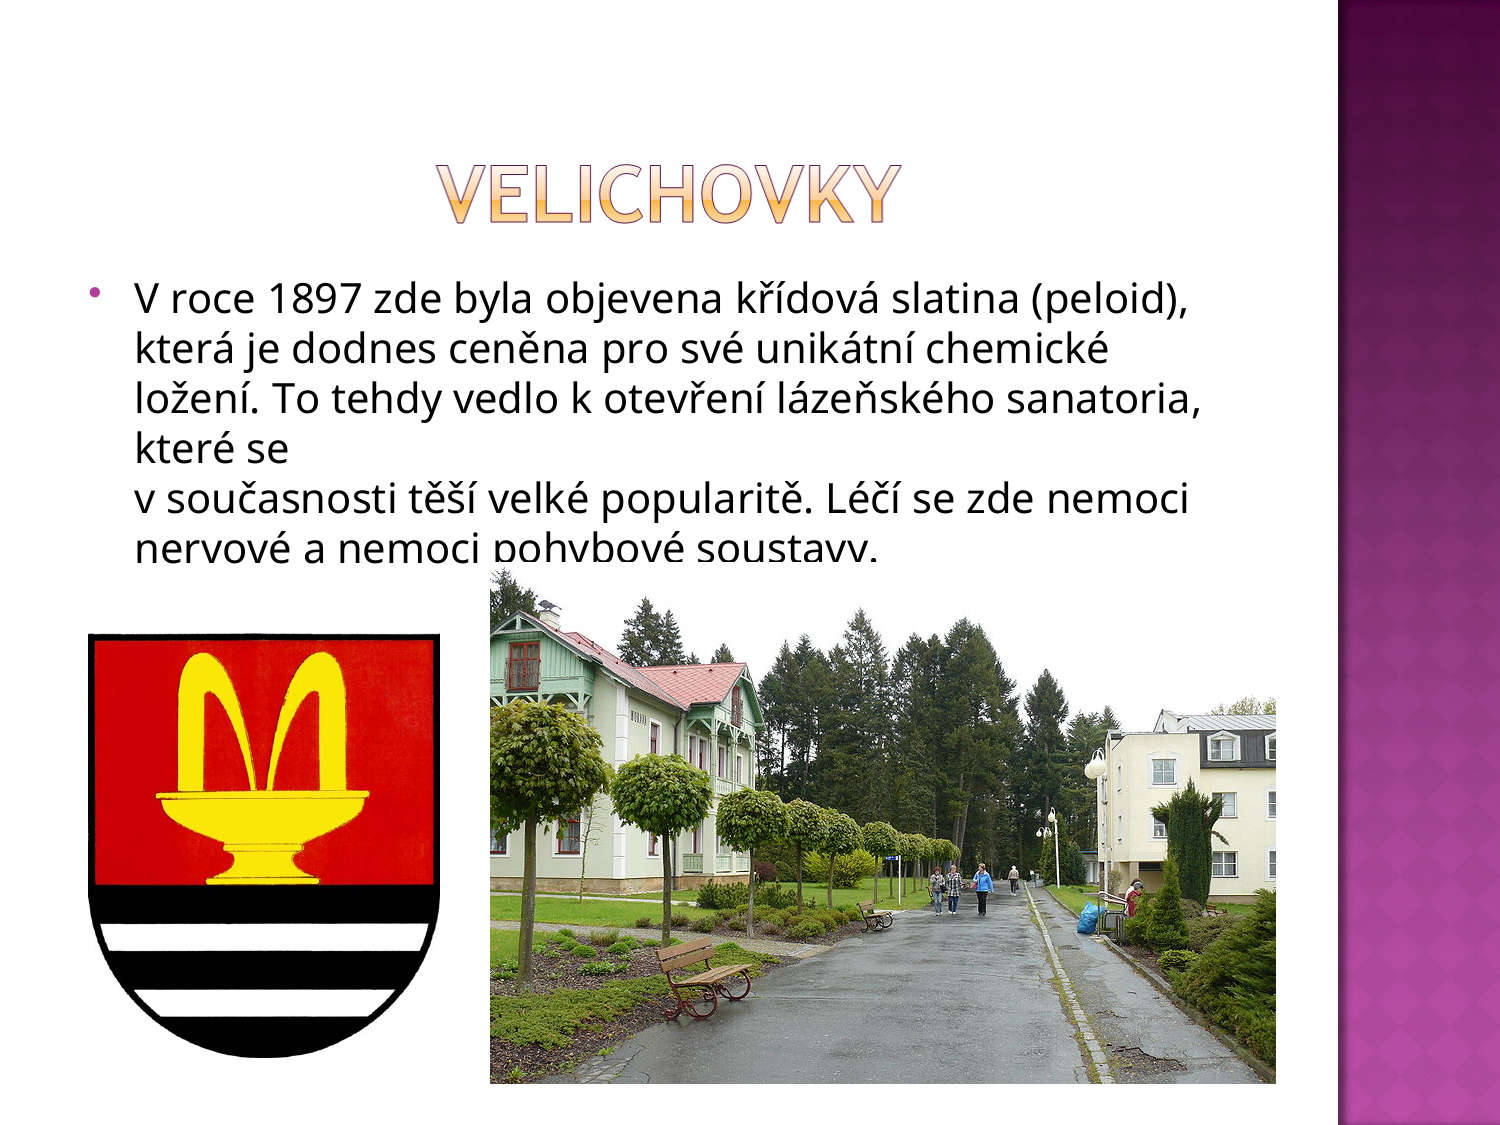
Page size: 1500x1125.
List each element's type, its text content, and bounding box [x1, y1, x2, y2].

text_box [73, 52, 1265, 241]
picture [1337, 0, 1500, 1125]
picture [490, 562, 1276, 1084]
list V roce 1897 zde byla objevena křídová slatina (peloid), která je dodnes ceněna pro své unikátní chemické ložení. To tehdy vedlo k otevření lázeňského sanatoria, které se v současnosti těší velké popularitě. Léčí se zde nemoci nervové a nemoci pohybové soustavy. [75, 263, 1263, 1060]
picture [88, 633, 440, 1058]
